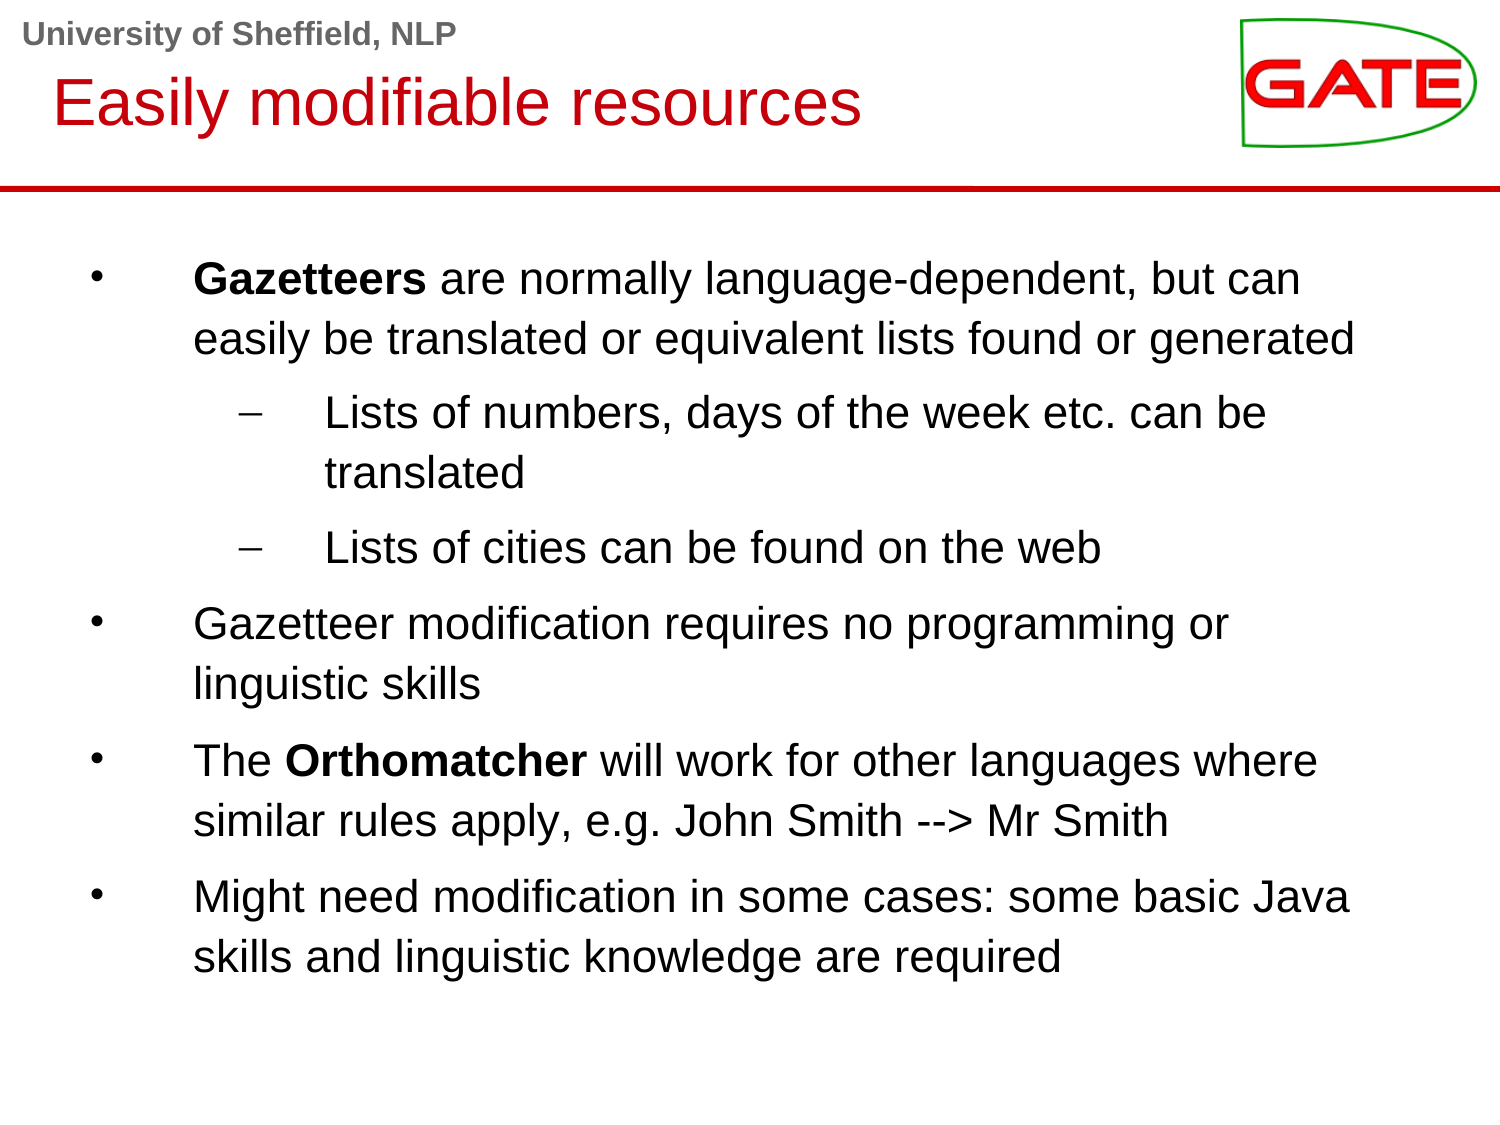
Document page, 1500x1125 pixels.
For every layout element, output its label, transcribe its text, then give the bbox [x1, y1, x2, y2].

list Gazetteers are normally language-dependent, but can easily be translated or equivalent lists found or generated Lists of numbers, days of the week etc. can be translated Lists of cities can be found on the web Gazetteer modification requires no programming or linguistic skills The Orthomatcher will work for other languages where similar rules apply, e.g. John Smith --> Mr Smith Might need modification in some cases: some basic Java skills and linguistic knowledge are required [74, 236, 1418, 1118]
title Easily modifiable resources [37, 0, 1381, 197]
picture [1381, 18, 1477, 148]
